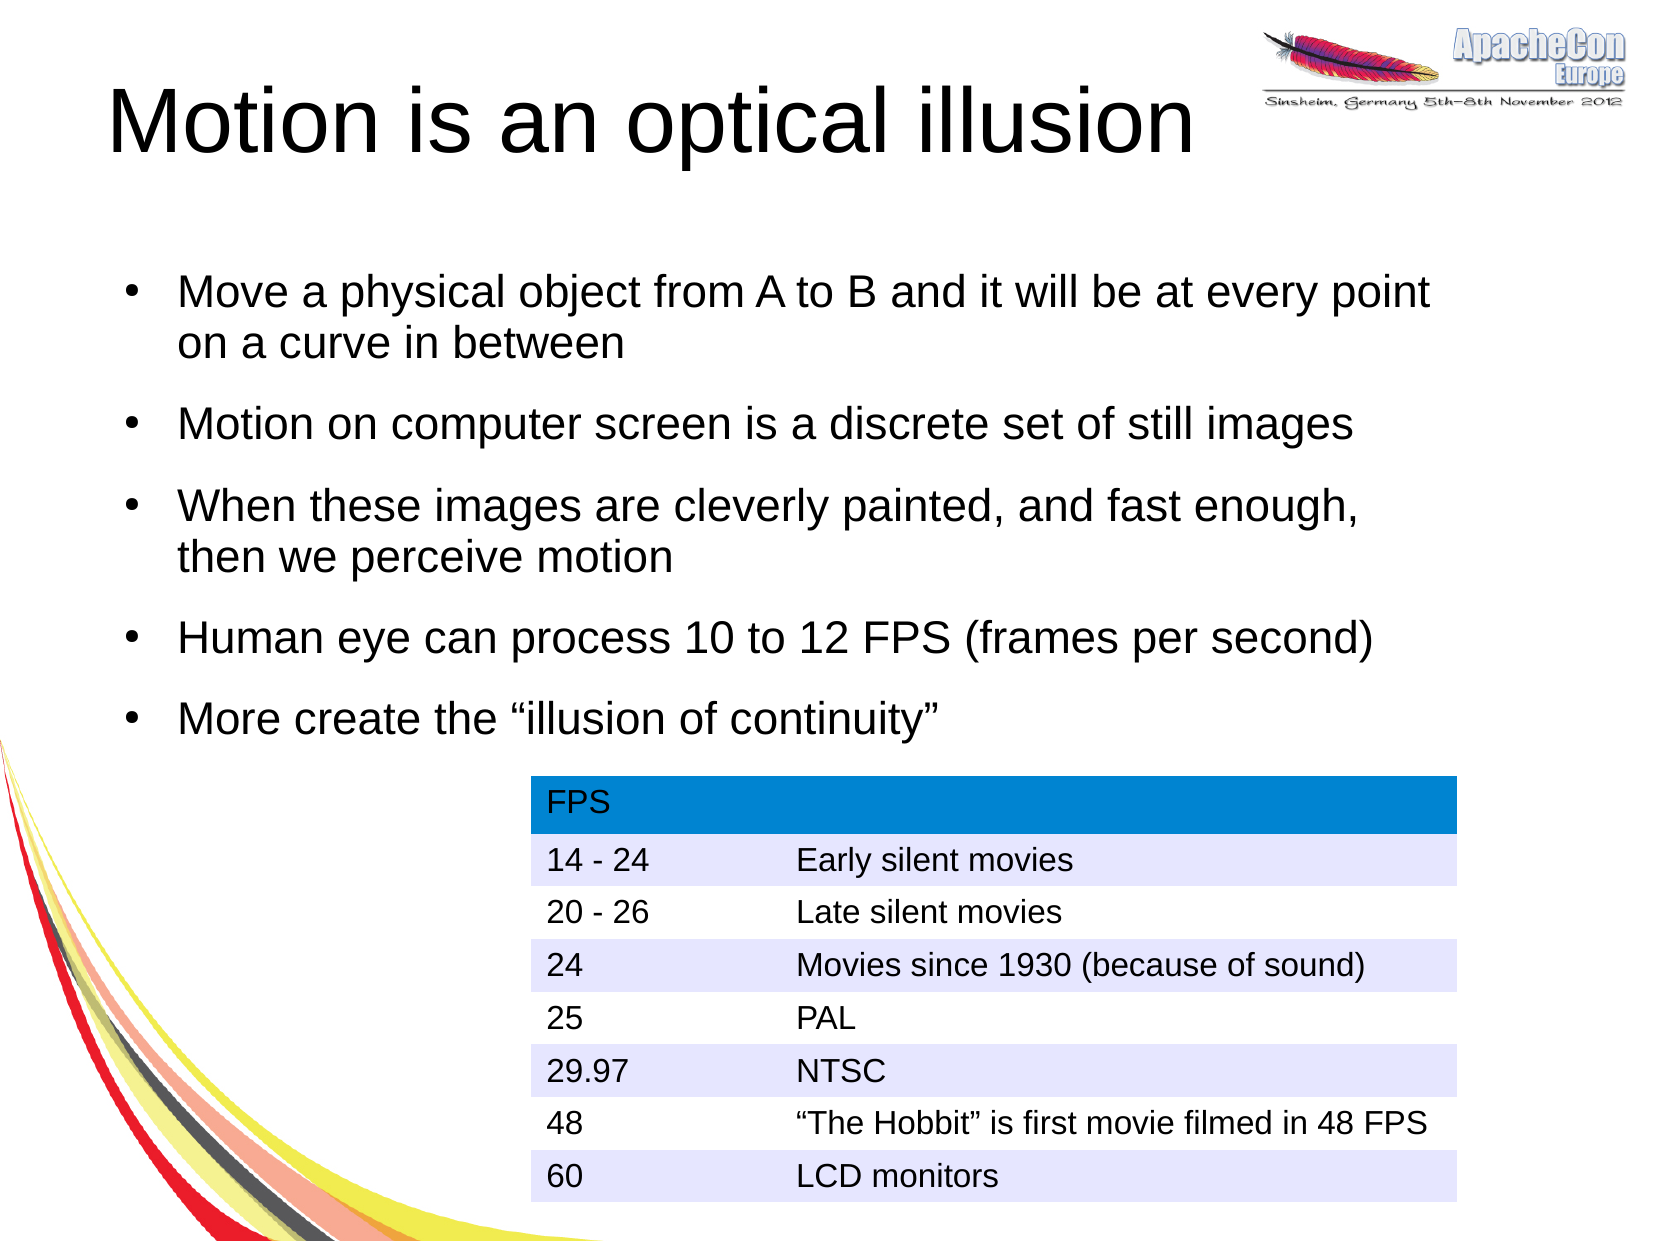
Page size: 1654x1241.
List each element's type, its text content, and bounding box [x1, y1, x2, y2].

list Move a physical object from A to B and it will be at every point on a curve in between Motion on computer screen is a discrete set of still images When these images are cleverly painted, and fast enough, then we perceive motion Human eye can process 10 to 12 FPS (frames per second) More create the “illusion of continuity” [106, 265, 1465, 743]
table_cell Movies since 1930 (because of sound) [781, 939, 1457, 992]
table_cell NTSC [781, 1044, 1457, 1097]
table_cell Late silent movies [781, 886, 1457, 939]
table_cell 25 [531, 992, 781, 1044]
picture [0, 0, 1654, 1241]
table_cell 29.97 [531, 1044, 781, 1097]
table_cell 20 - 26 [531, 886, 781, 939]
table_cell 48 [531, 1097, 781, 1150]
table_header [781, 776, 1457, 834]
title Motion is an optical illusion [106, 64, 1465, 178]
table_cell 60 [531, 1150, 781, 1202]
table_cell 14 - 24 [531, 834, 781, 886]
table_cell Early silent movies [781, 834, 1457, 886]
table_header FPS [531, 776, 781, 834]
table_cell “The Hobbit” is first movie filmed in 48 FPS [781, 1097, 1457, 1150]
table_cell LCD monitors [781, 1150, 1457, 1202]
table_cell PAL [781, 992, 1457, 1044]
table_cell 24 [531, 939, 781, 992]
